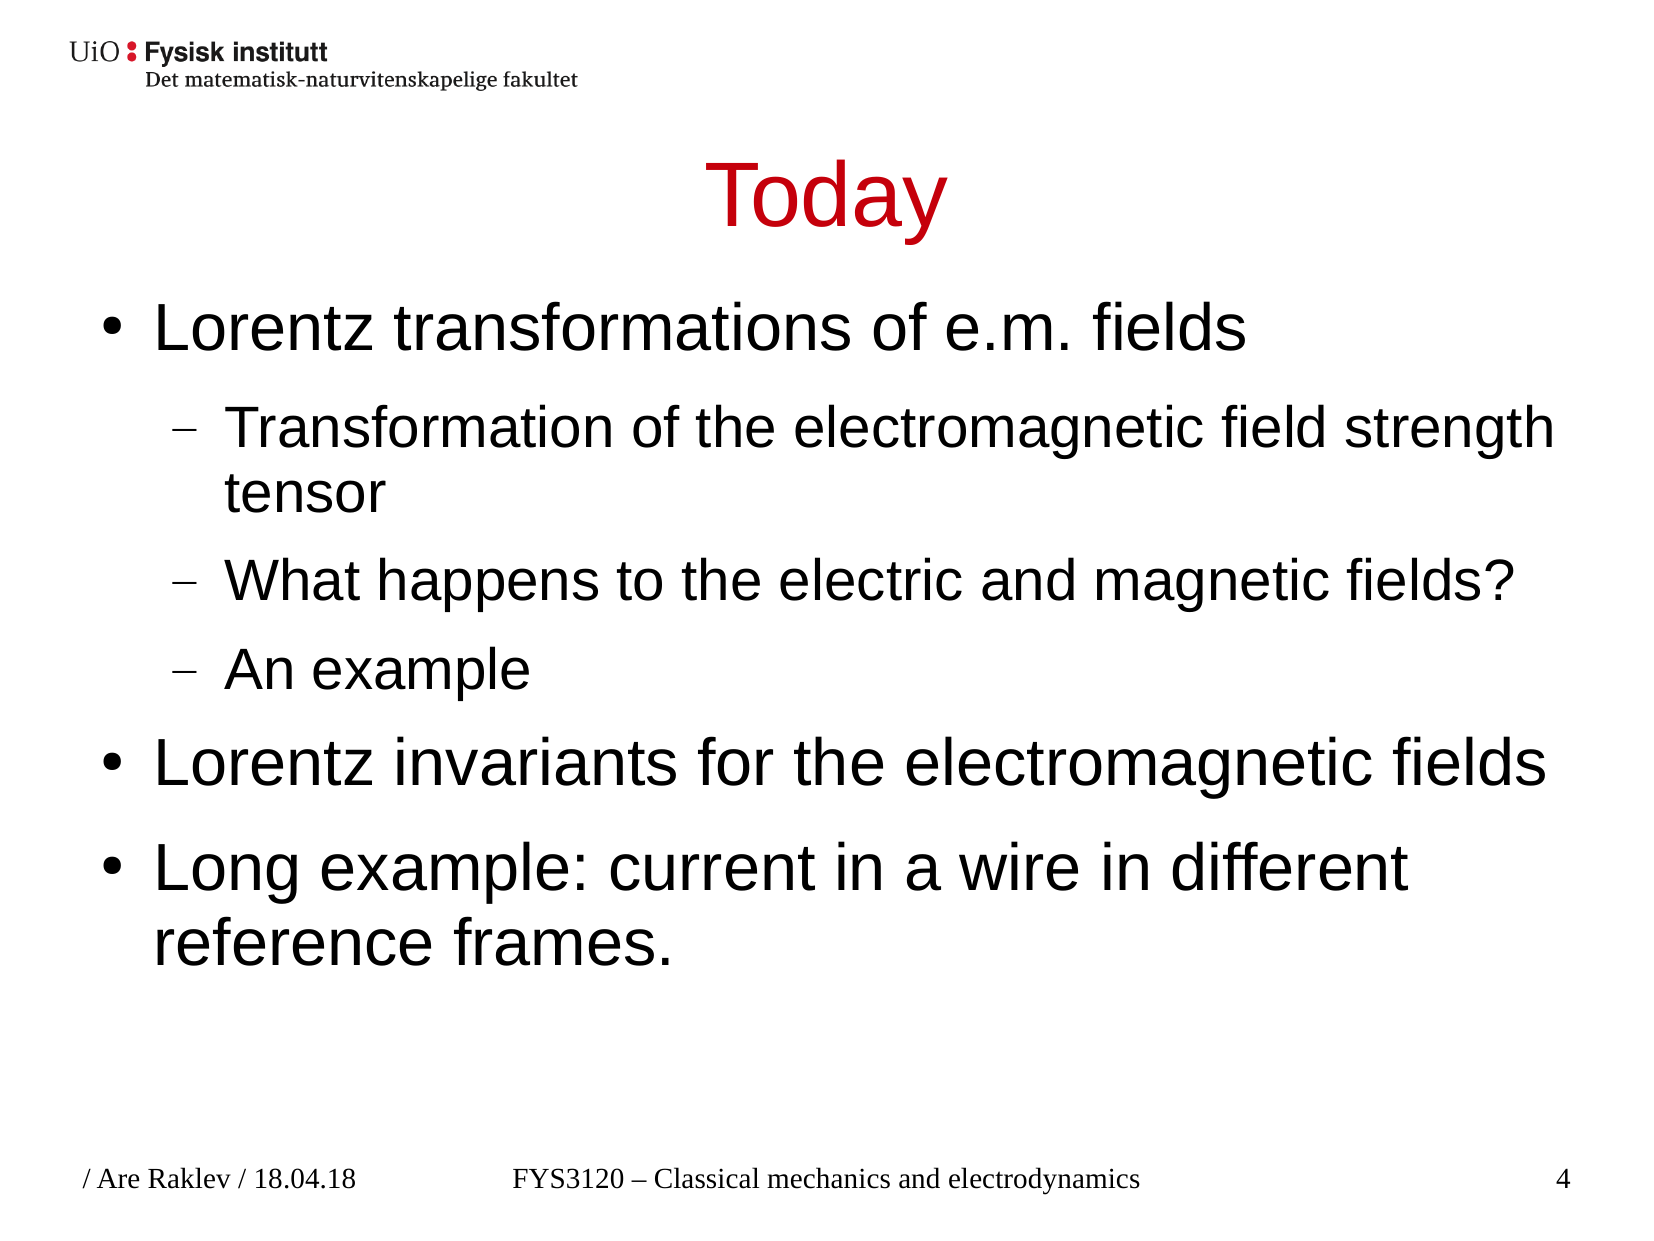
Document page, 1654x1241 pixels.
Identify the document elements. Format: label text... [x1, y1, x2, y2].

list Lorentz transformations of e.m. fields Transformation of the electromagnetic field strength tensor What happens to the electric and magnetic fields? An example Lorentz invariants for the electromagnetic fields Long example: current in a wire in different reference frames. [82, 290, 1571, 1094]
title Today [82, 90, 1571, 290]
picture [68, 37, 581, 93]
